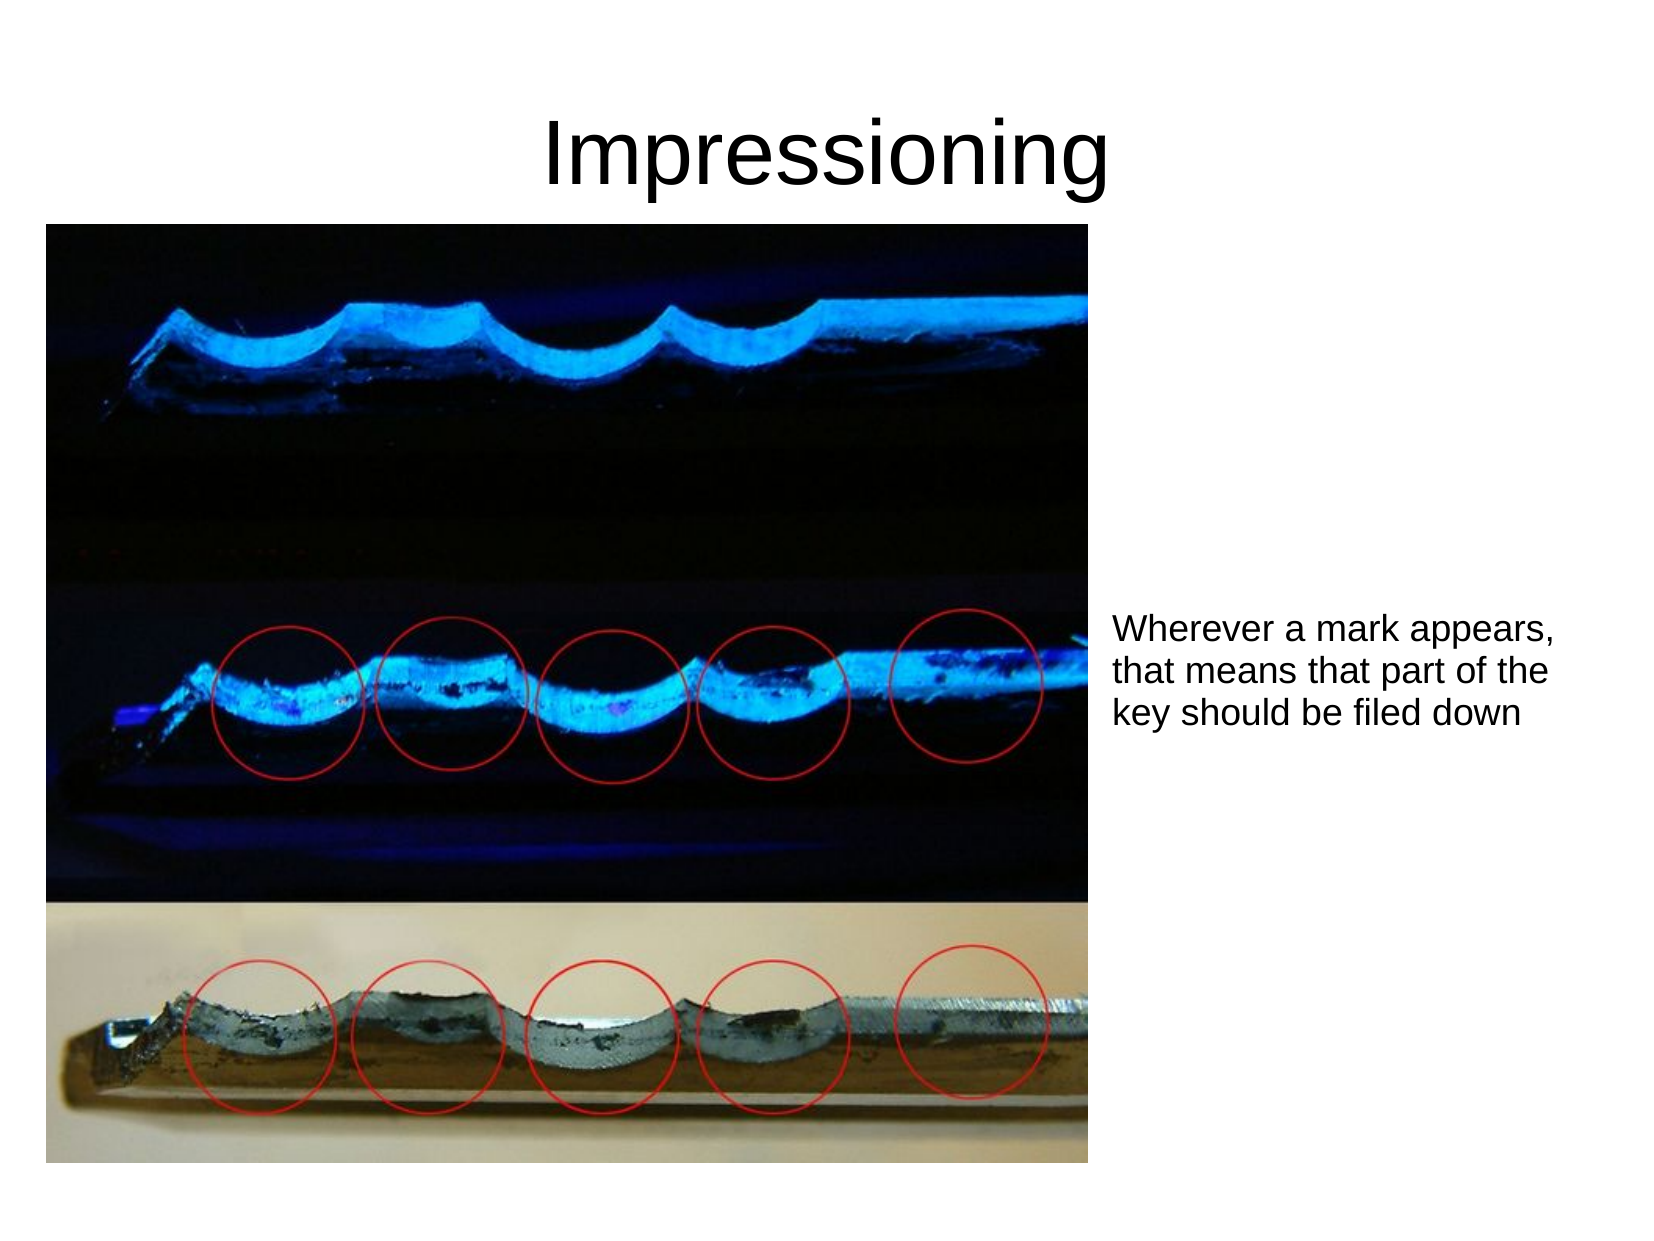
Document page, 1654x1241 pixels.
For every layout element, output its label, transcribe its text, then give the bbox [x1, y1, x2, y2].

text_box Wherever a mark appears, that means that part of the key should be filed down [1097, 600, 1576, 741]
picture [46, 224, 1088, 1163]
title Impressioning [82, 56, 1571, 250]
